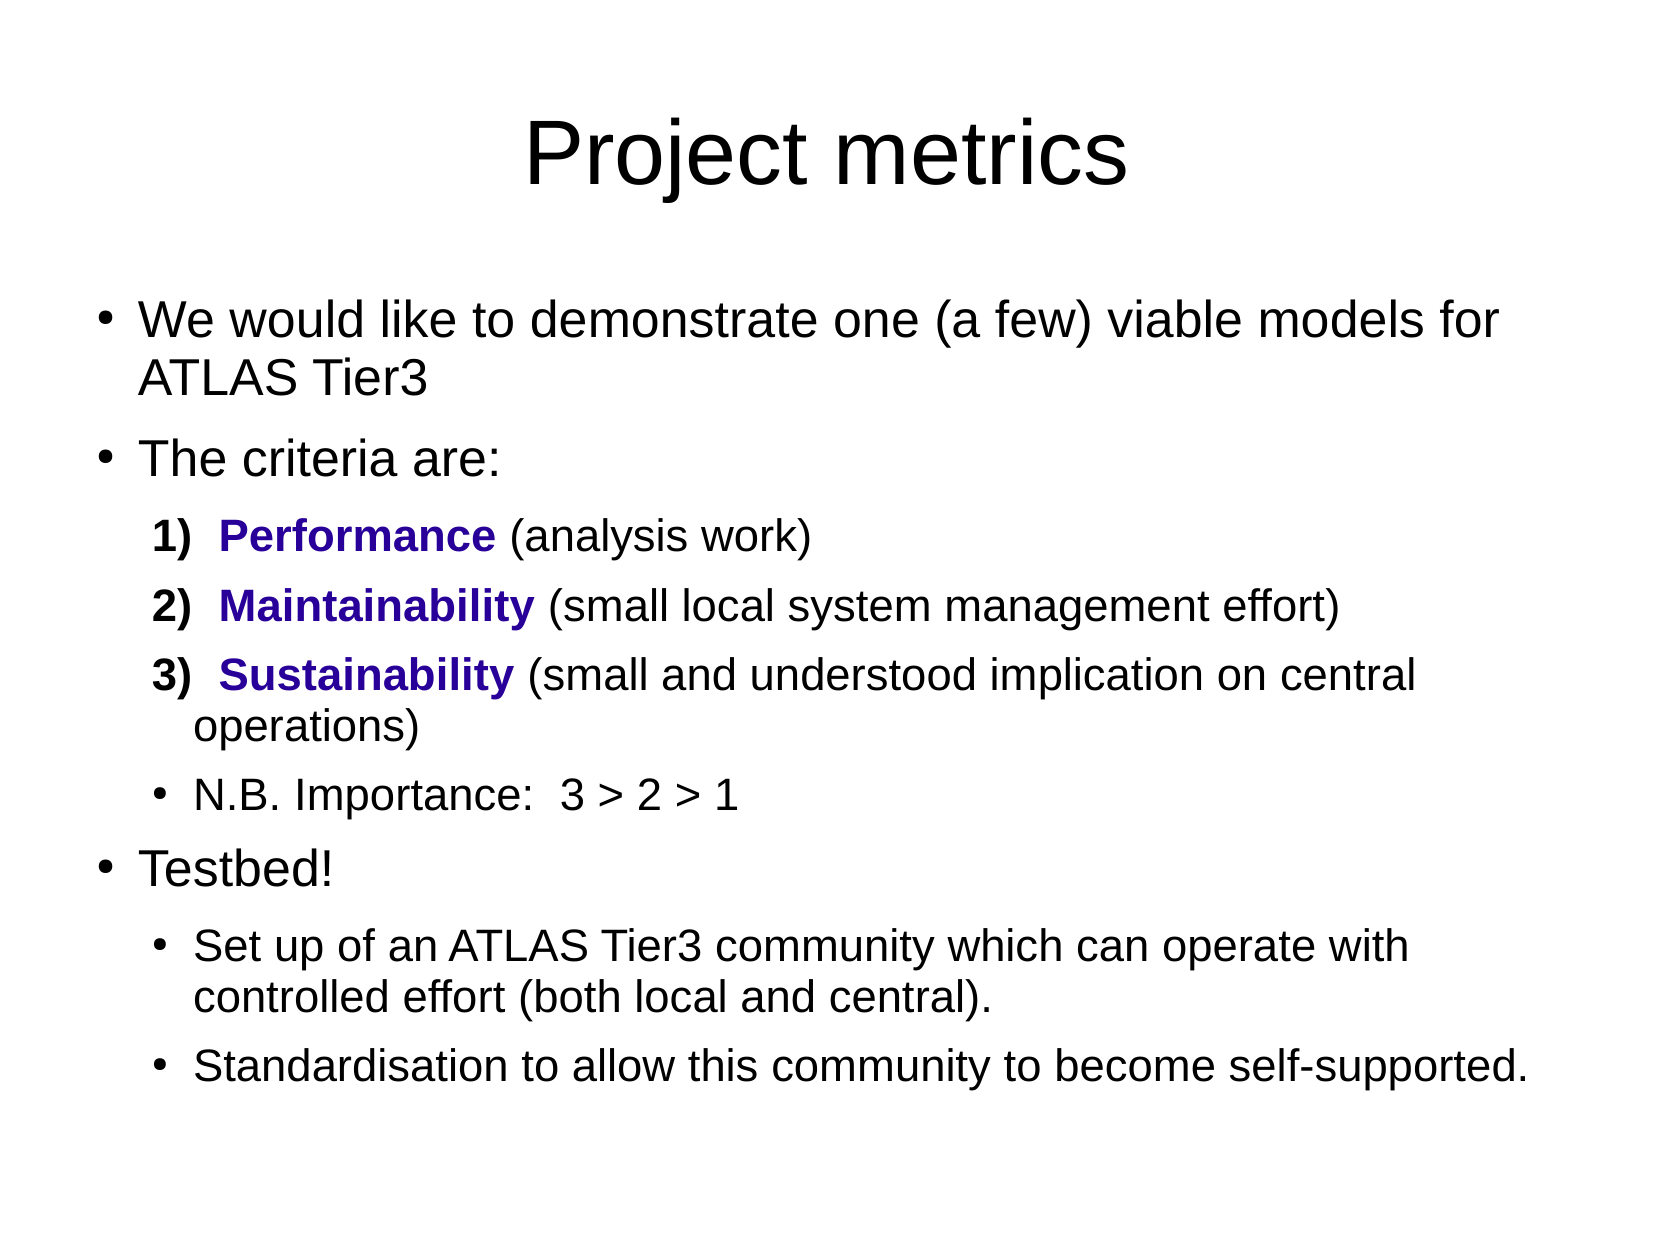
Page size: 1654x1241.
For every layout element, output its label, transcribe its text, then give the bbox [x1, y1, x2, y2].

list We would like to demonstrate one (a few) viable models for ATLAS Tier3 The criteria are: Performance (analysis work) Maintainability (small local system management effort) Sustainability (small and understood implication on central operations) N.B. Importance: 3 > 2 > 1 Testbed! Set up of an ATLAS Tier3 community which can operate with controlled effort (both local and central). Standardisation to allow this community to become self-supported. [82, 290, 1571, 1109]
title Project metrics [82, 49, 1571, 257]
